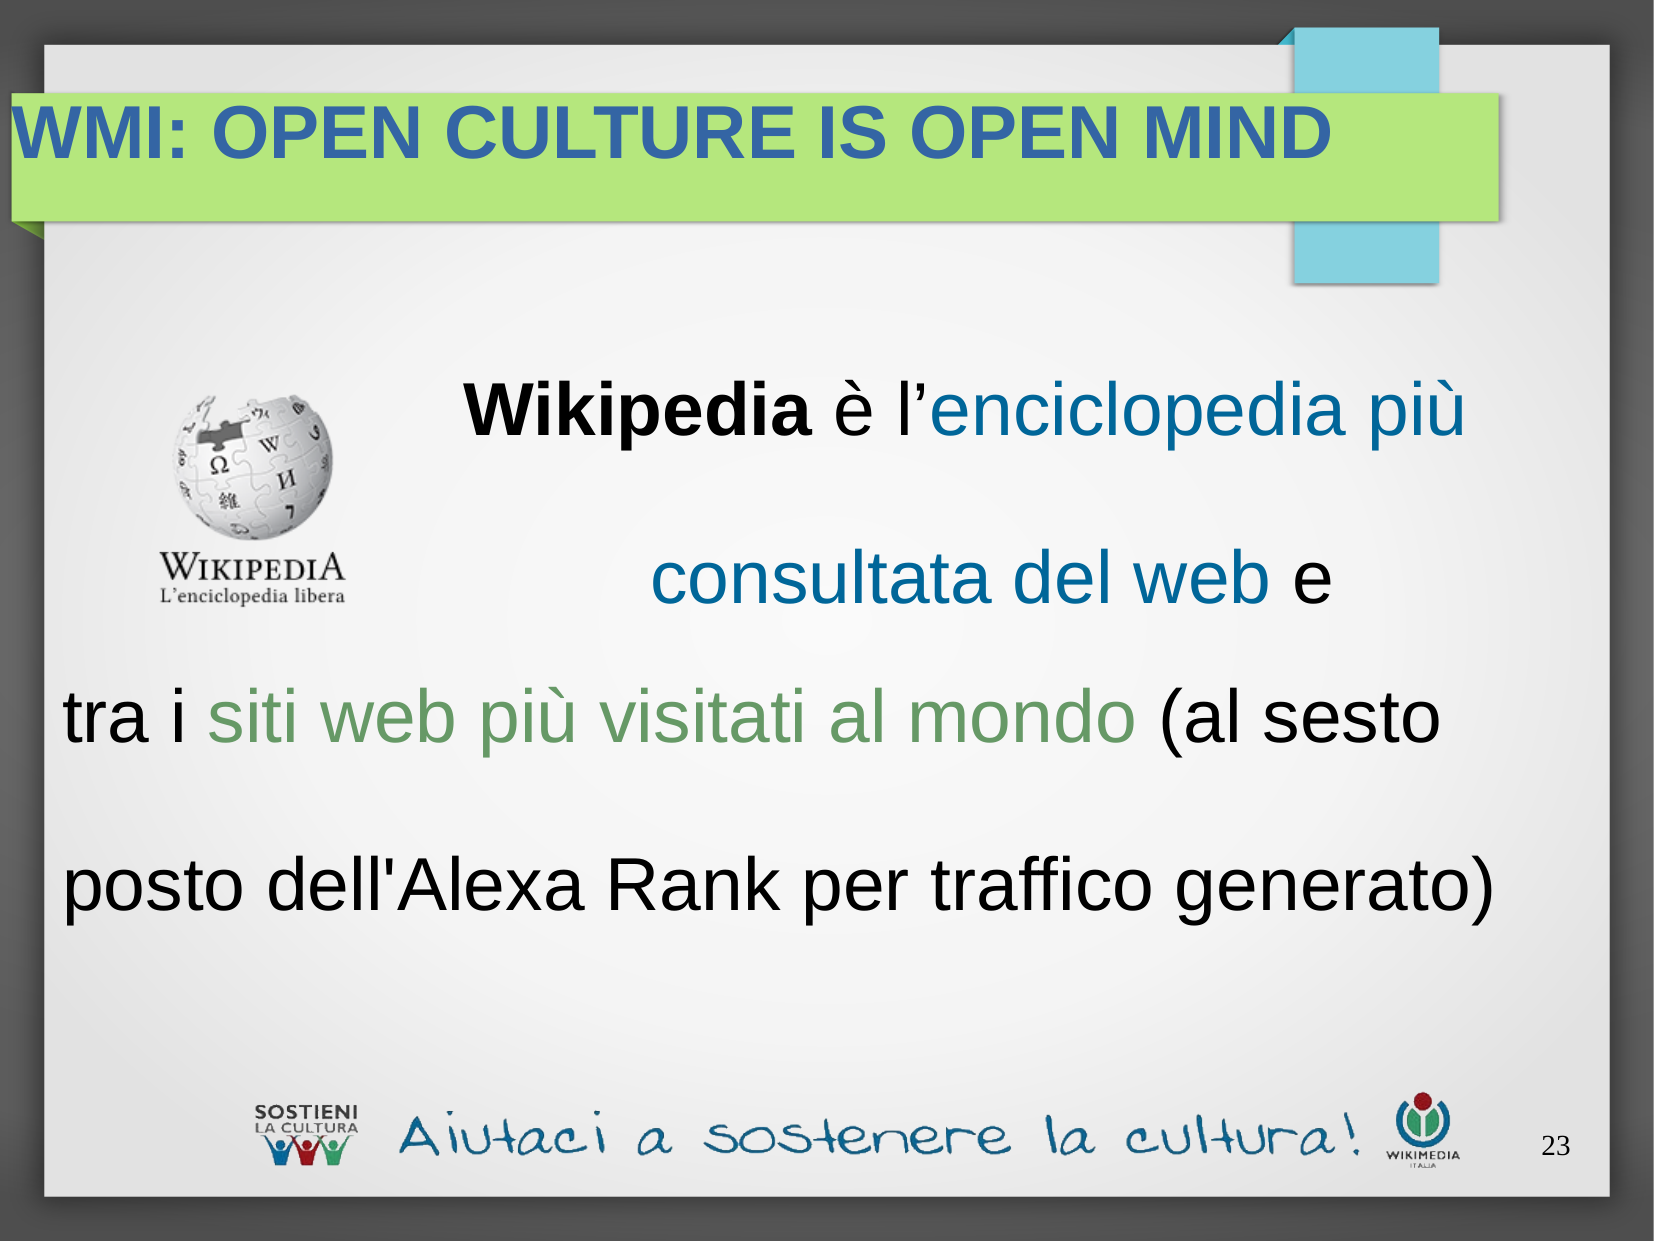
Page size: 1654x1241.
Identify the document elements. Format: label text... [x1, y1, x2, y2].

text_box tra i siti web più visitati al mondo (al sesto posto dell'Alexa Rank per traffico generato) [47, 667, 1619, 1128]
picture [0, 0, 1654, 1241]
text_box Wikipedia è l’enciclopedia più consultata del web e [448, 360, 1607, 632]
title WMI: OPEN CULTURE IS OPEN MIND [11, 17, 1642, 249]
